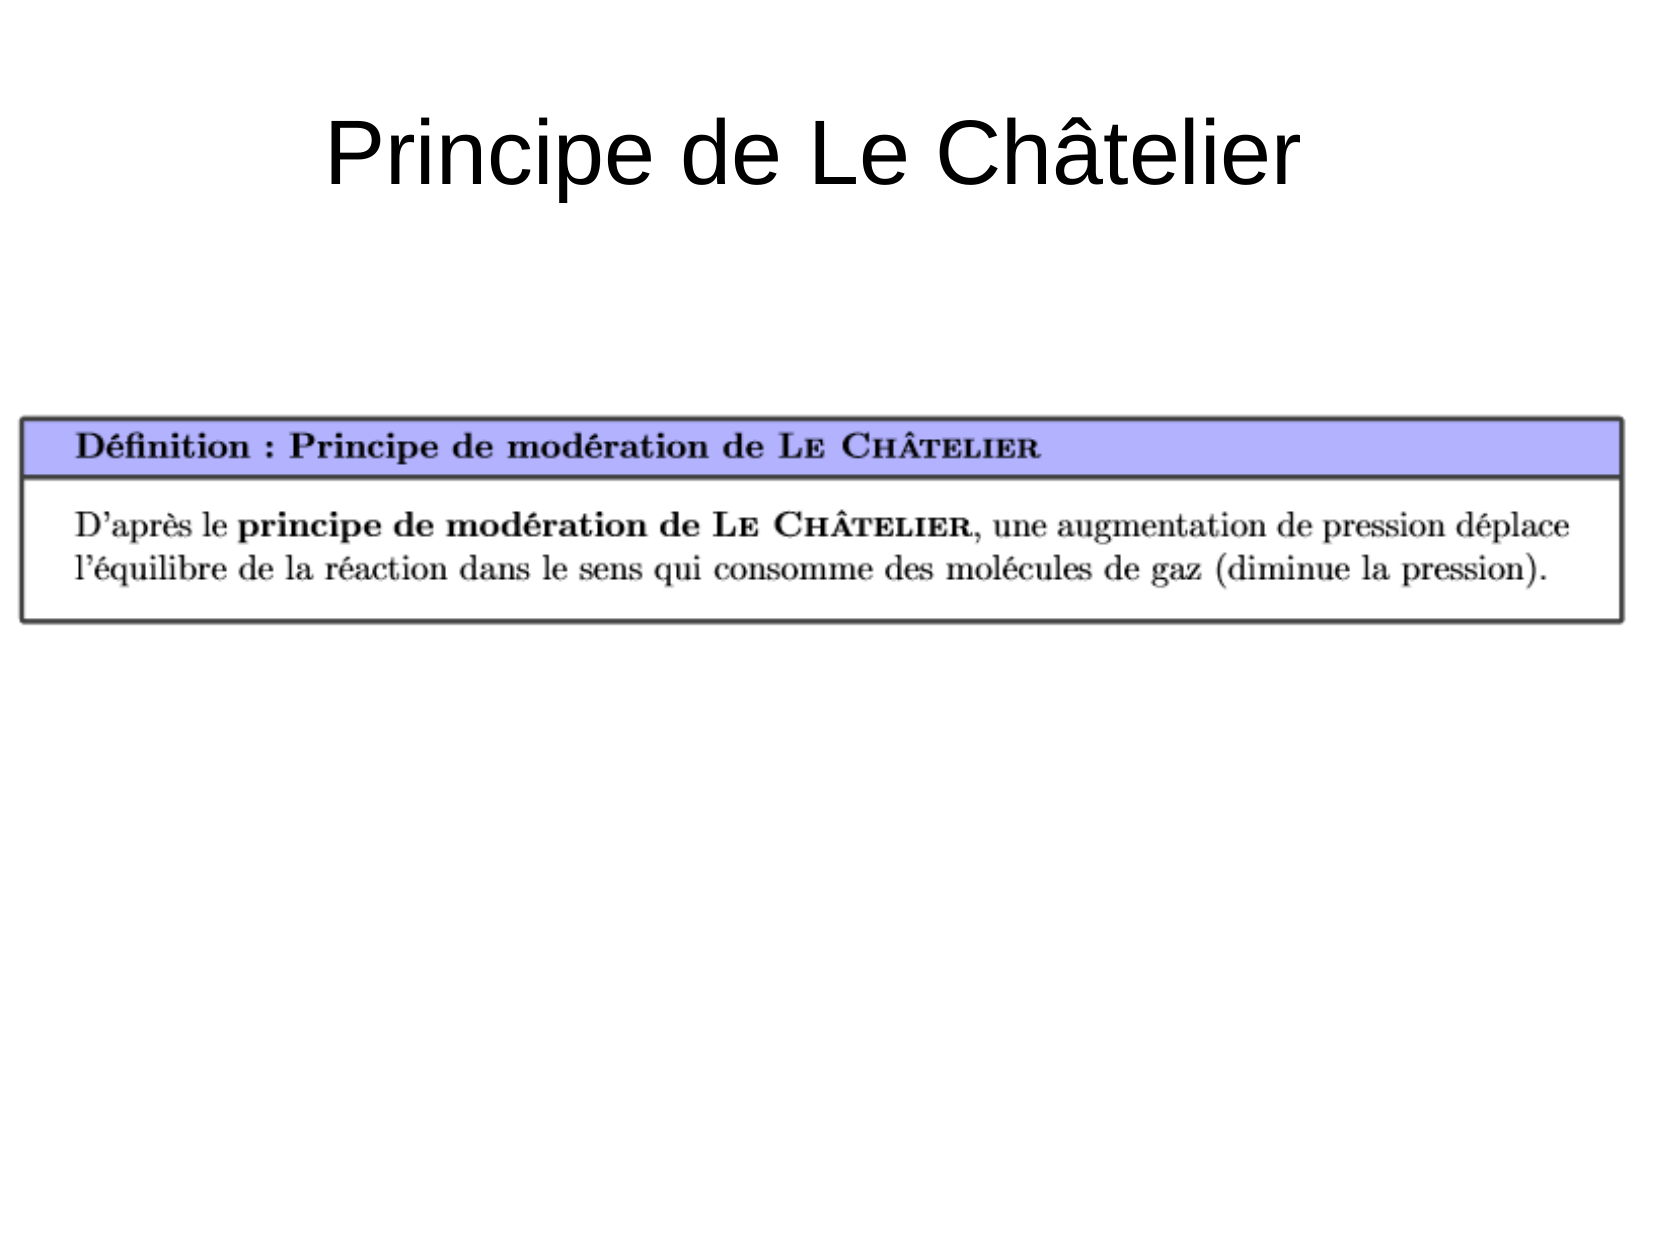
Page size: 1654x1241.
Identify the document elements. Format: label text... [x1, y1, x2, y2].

picture [0, 401, 1642, 650]
title Principe de Le Châtelier [82, 49, 1571, 257]
